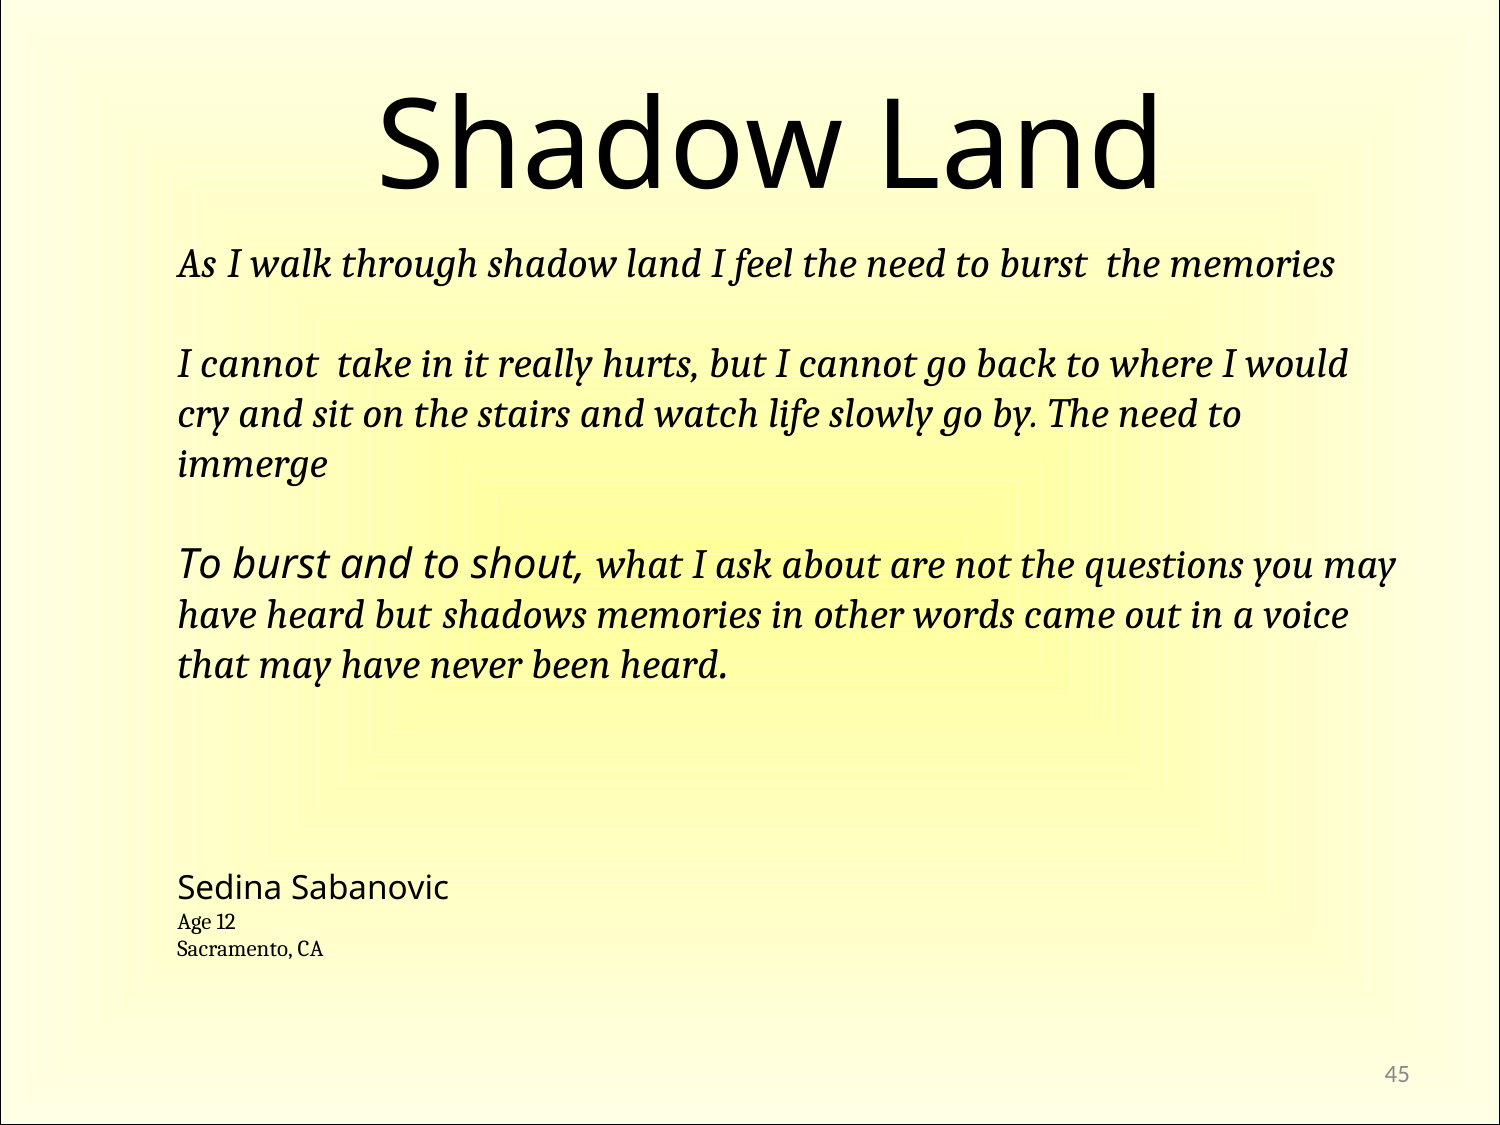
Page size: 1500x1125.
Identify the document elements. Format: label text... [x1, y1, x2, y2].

text_box Shadow Land As I walk through shadow land I feel the need to burst the memories I cannot take in it really hurts, but I cannot go back to where I would cry and sit on the stairs and watch life slowly go by. The need to immerge To burst and to shout, what I ask about are not the questions you may have heard but shadows memories in other words came out in a voice that may have never been heard. Sedina Sabanovic Age 12 Sacramento, CA [162, 55, 1413, 997]
text_box [0, 0, 1500, 1125]
text_box <number> [1074, 1042, 1426, 1103]
